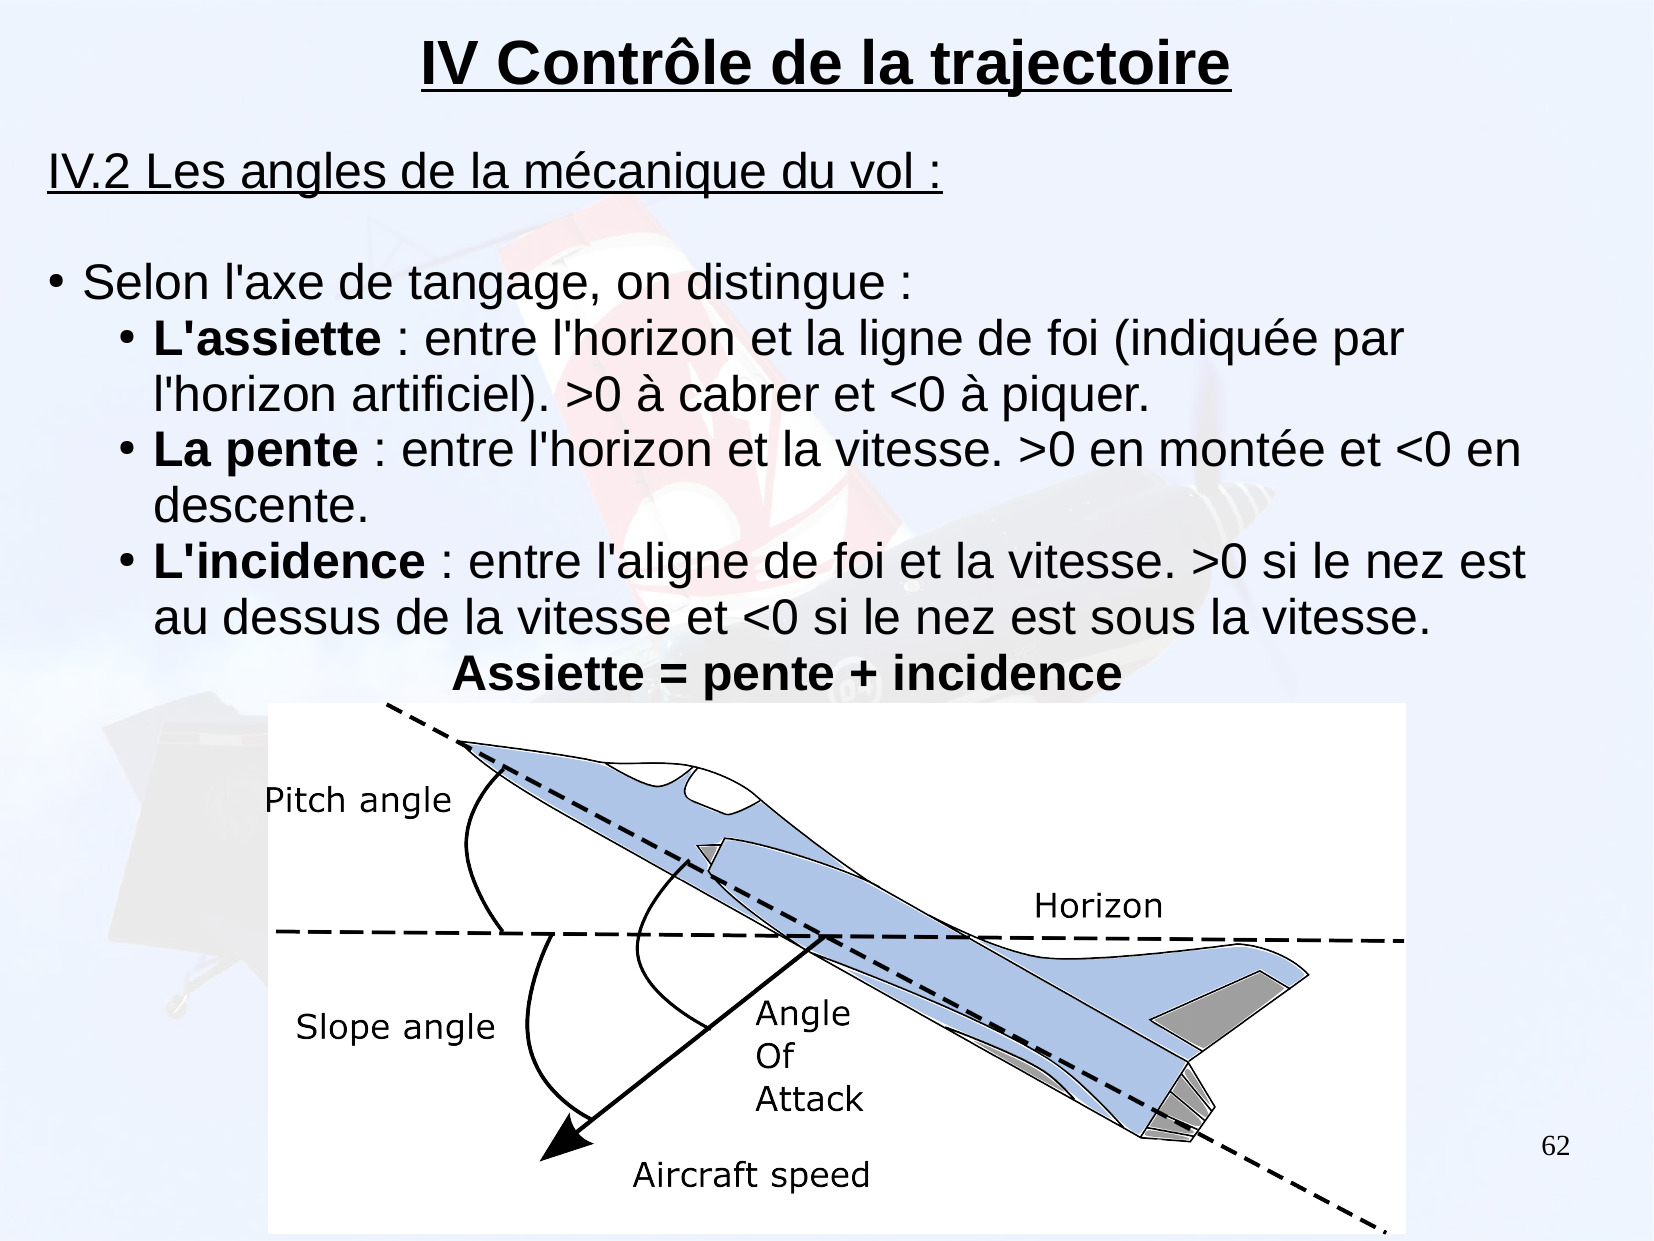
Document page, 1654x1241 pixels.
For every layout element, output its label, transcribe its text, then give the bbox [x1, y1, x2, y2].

picture [0, 0, 1654, 1241]
subtitle IV.2 Les angles de la mécanique du vol : Selon l'axe de tangage, on distingue : L'assiette : entre l'horizon et la ligne de foi (indiquée par l'horizon artificiel). >0 à cabrer et <0 à piquer. La pente : entre l'horizon et la vitesse. >0 en montée et <0 en descente. L'incidence : entre l'aligne de foi et la vitesse. >0 si le nez est au dessus de la vitesse et <0 si le nez est sous la vitesse. Assiette = pente + incidence [47, 142, 1536, 863]
title IV Contrôle de la trajectoire [82, 11, 1571, 115]
